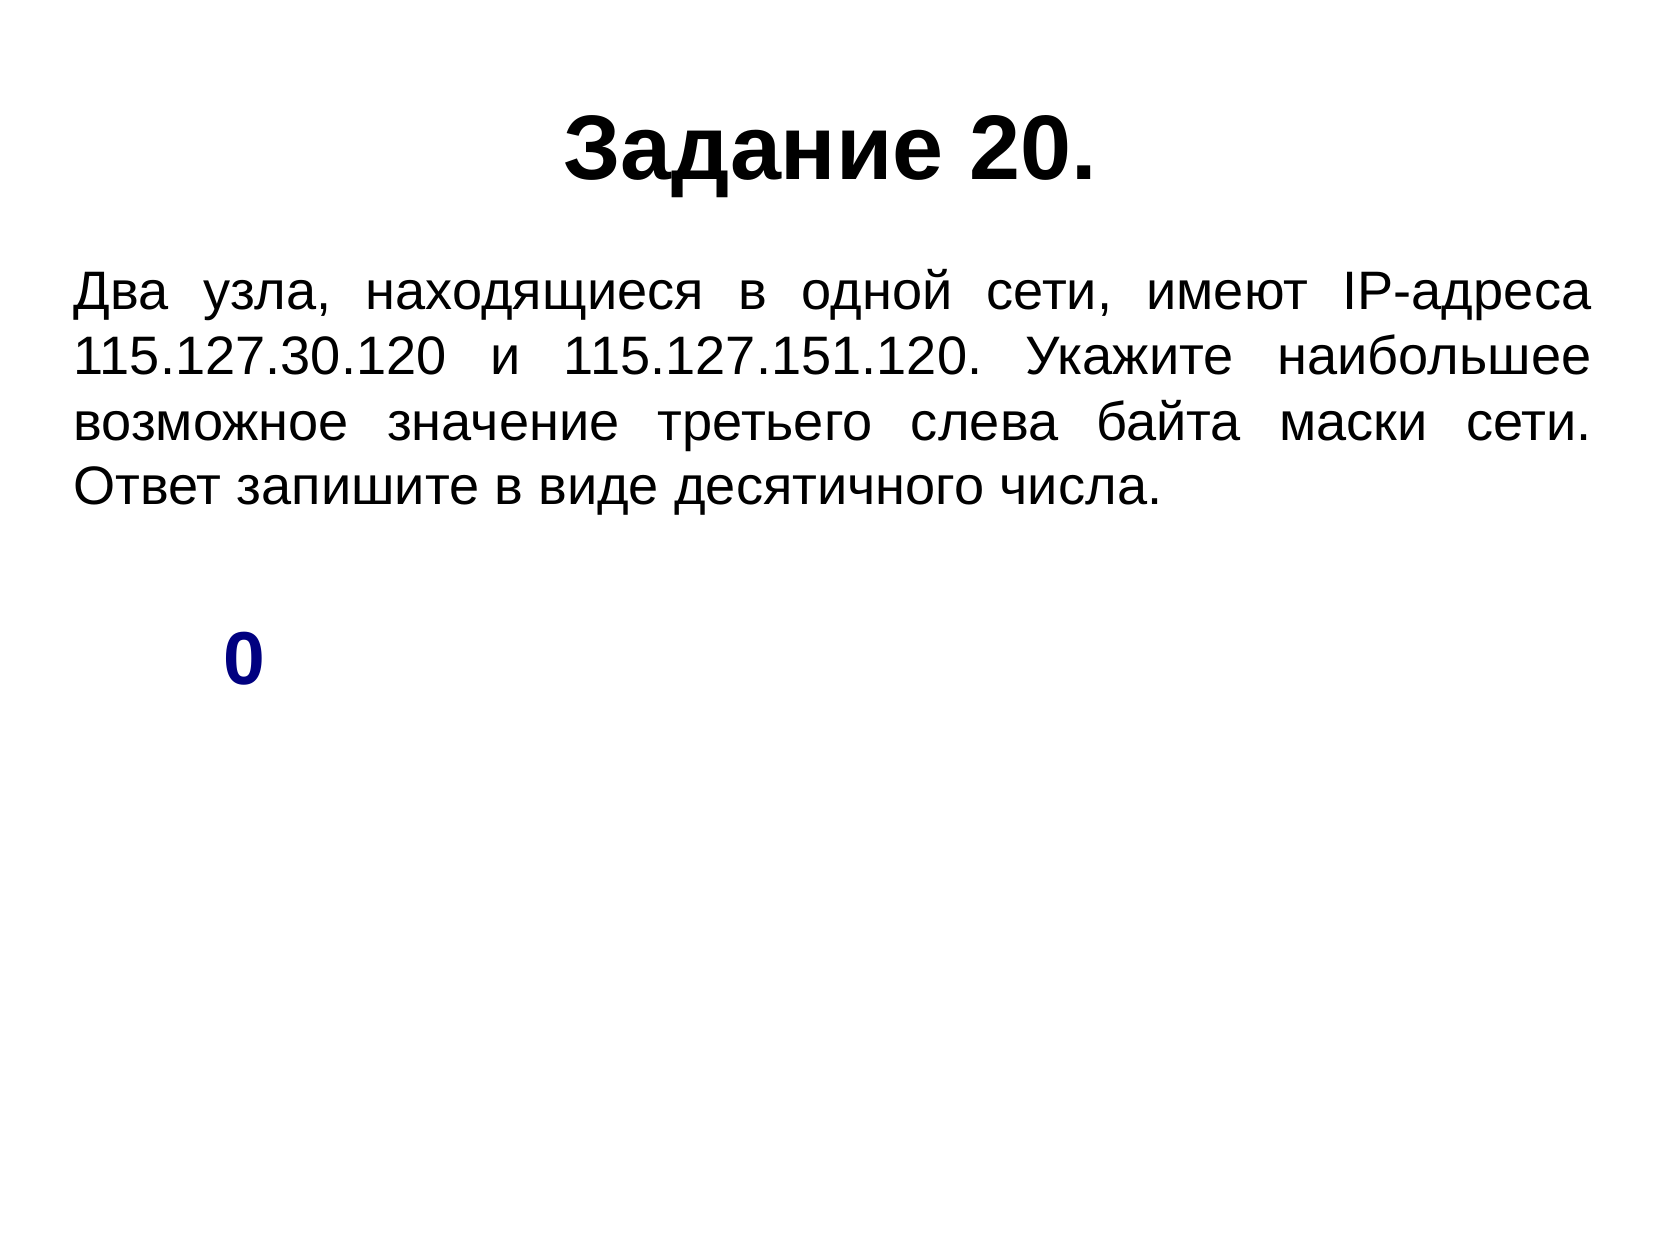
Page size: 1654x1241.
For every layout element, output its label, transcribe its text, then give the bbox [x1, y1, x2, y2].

list Два узла, находящиеся в одной сети, имеют IP-адреса 115.127.30.120 и 115.127.151.120. Укажите наибольшее возможное значение третьего слева байта маски сети. Ответ запишите в виде десятичного числа. 0 [58, 248, 1609, 1205]
title Задание 20. [82, 68, 1571, 248]
